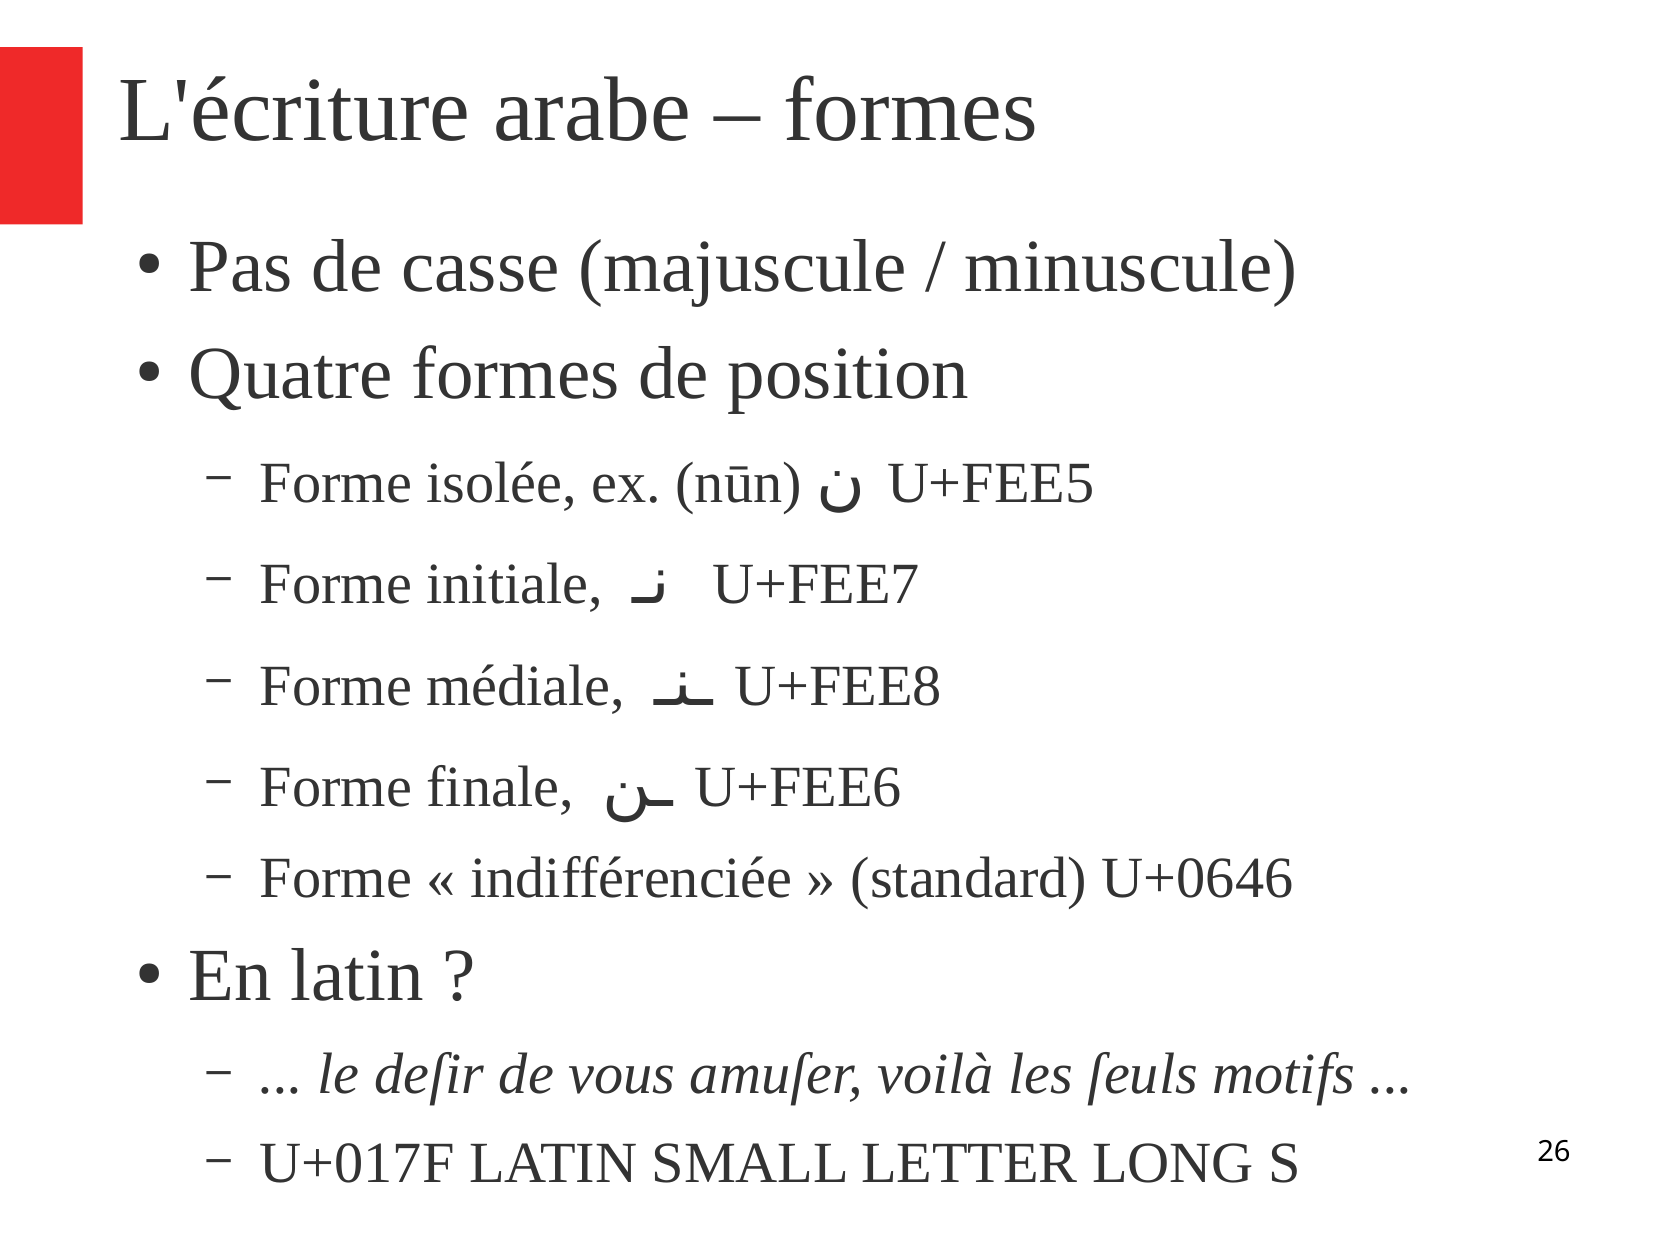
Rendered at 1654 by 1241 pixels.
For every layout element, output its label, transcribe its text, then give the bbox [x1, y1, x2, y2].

title L'écriture arabe – formes [118, 5, 1571, 213]
list Pas de casse (majuscule / minuscule) Quatre formes de position Forme isolée, ex. (nūn) ن U+FEE5 Forme initiale, نـ U+FEE7 Forme médiale, ـنـ U+FEE8 Forme finale, ـن U+FEE6 Forme « indifférenciée » (standard) U+0646 En latin ? ... le deſir de vous amuſer, voilà les ſeuls motifs ... U+017F LATIN SMALL LETTER LONG S [118, 224, 1536, 1241]
